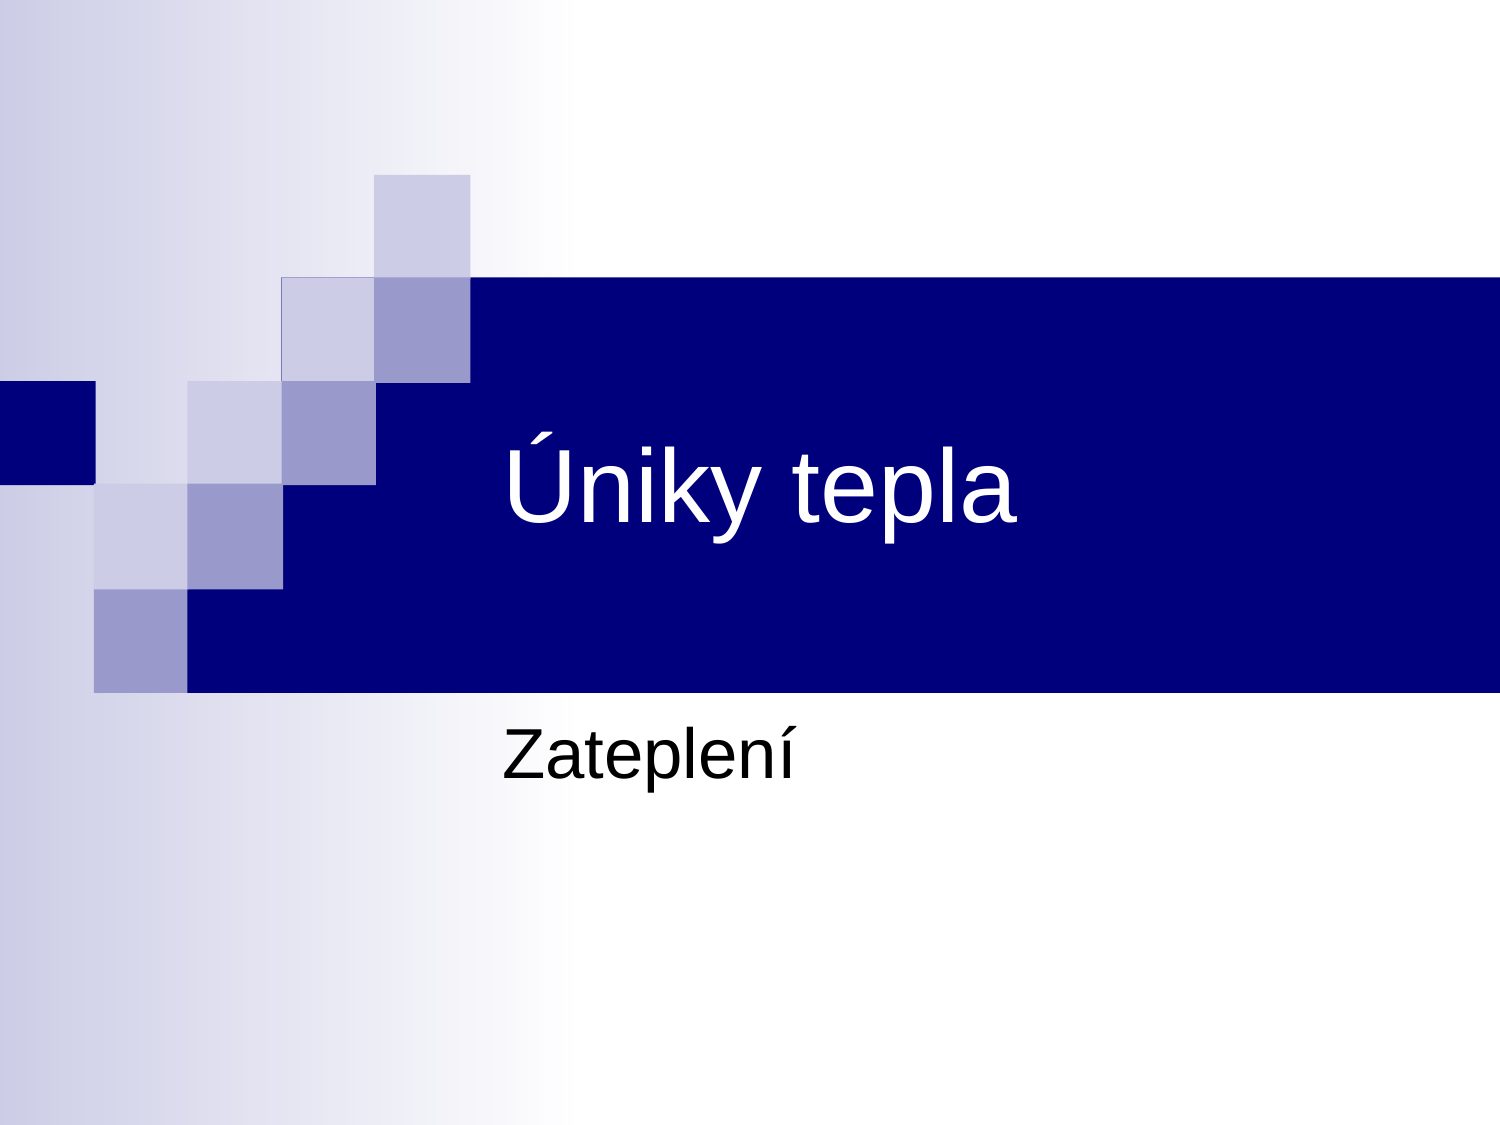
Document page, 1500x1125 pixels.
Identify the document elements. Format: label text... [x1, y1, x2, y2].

subtitle Zateplení [487, 699, 1476, 988]
title Úniky tepla [487, 299, 1476, 663]
